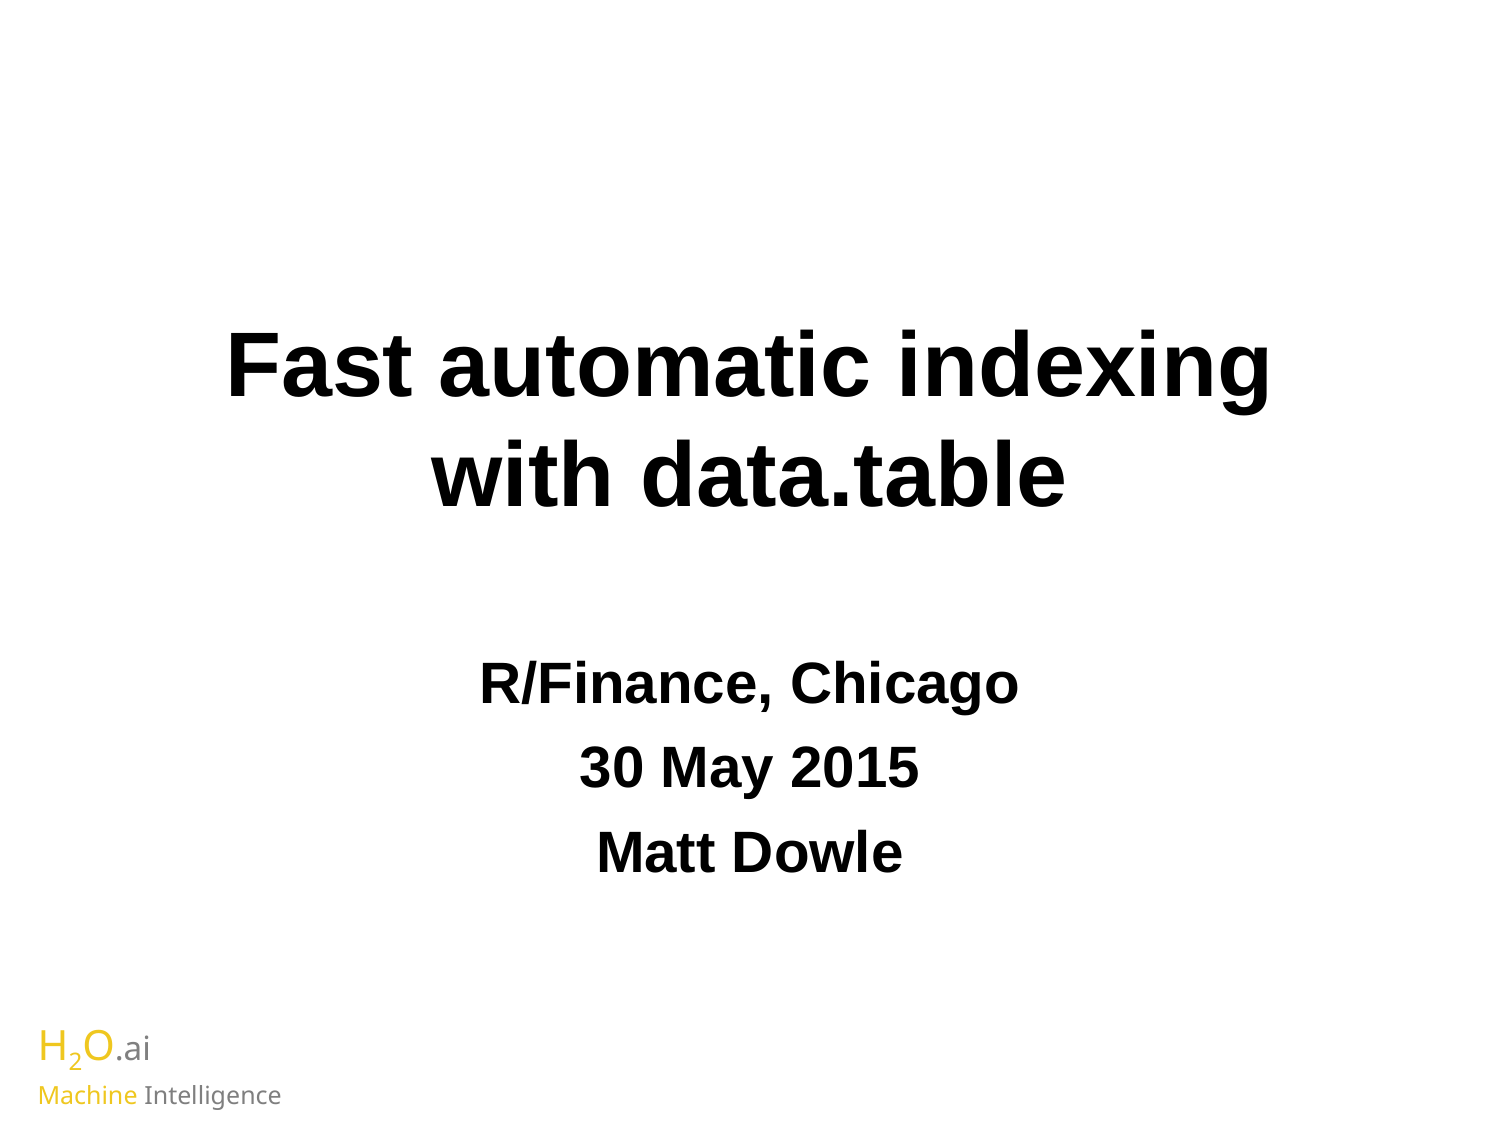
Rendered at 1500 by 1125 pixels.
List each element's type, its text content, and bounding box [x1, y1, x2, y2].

title Fast automatic indexing with data.table [112, 349, 1388, 591]
list R/Finance, Chicago 30 May 2015 Matt Dowle [225, 637, 1275, 925]
